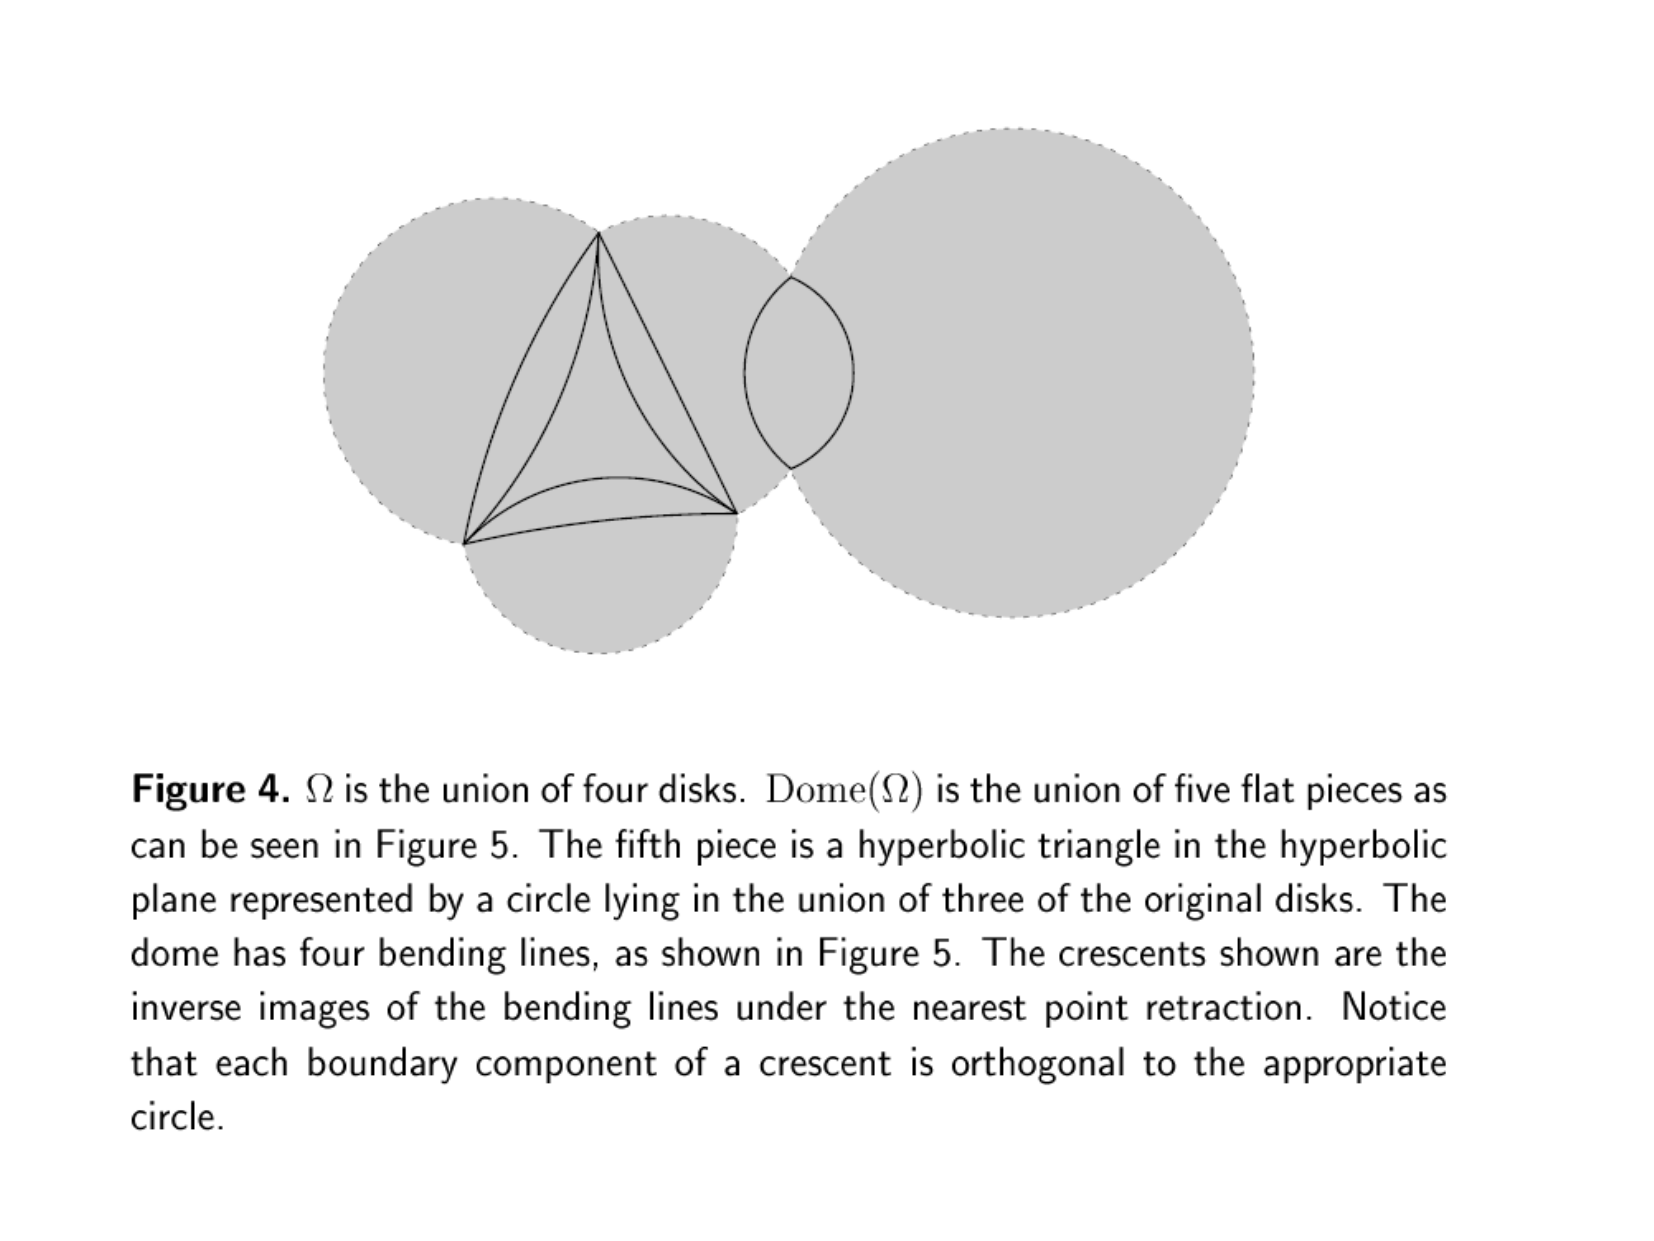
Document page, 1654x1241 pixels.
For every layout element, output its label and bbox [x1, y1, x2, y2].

picture [0, 65, 1654, 1163]
